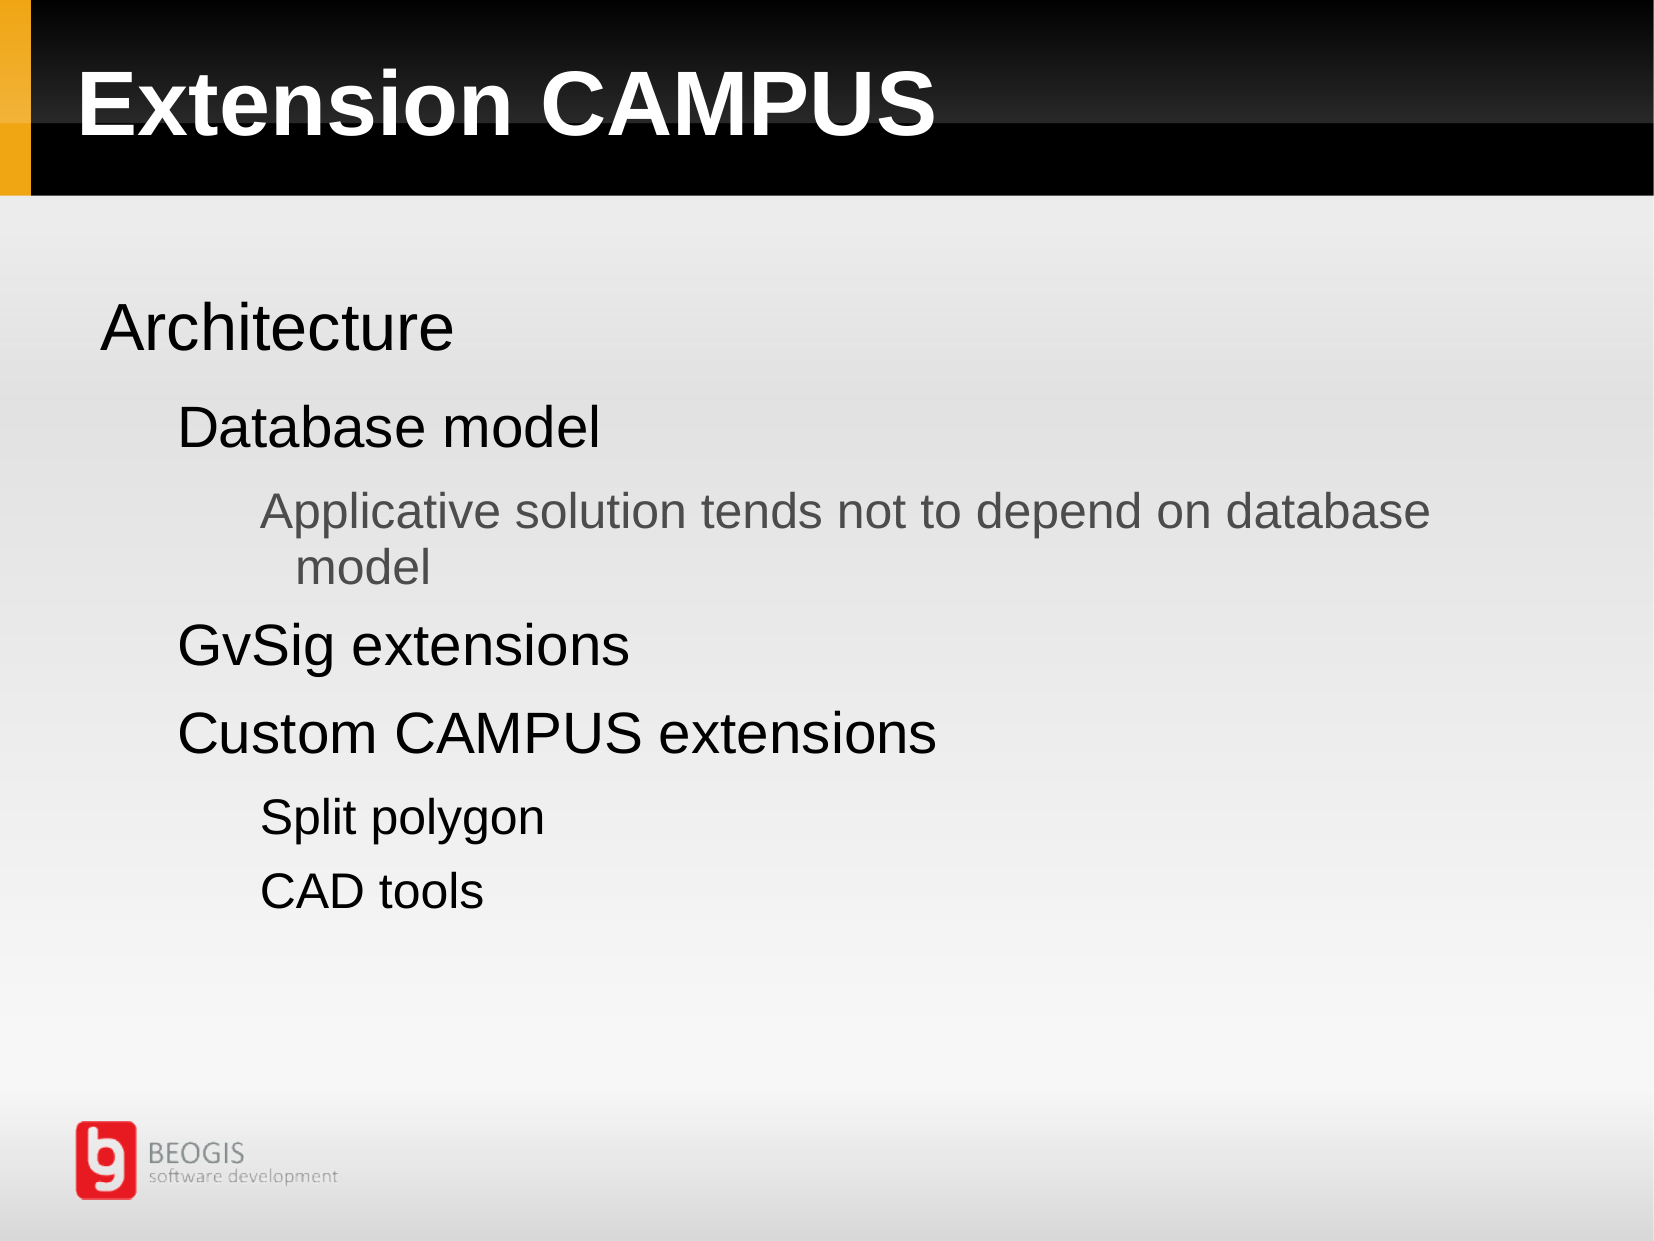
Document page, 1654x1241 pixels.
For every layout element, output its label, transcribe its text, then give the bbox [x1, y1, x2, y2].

list Architecture Database model Applicative solution tends not to depend on database model GvSig extensions Custom CAMPUS extensions Split polygon CAD tools [82, 290, 1571, 1094]
picture [0, 0, 1654, 1241]
title Extension CAMPUS [76, 7, 1565, 200]
